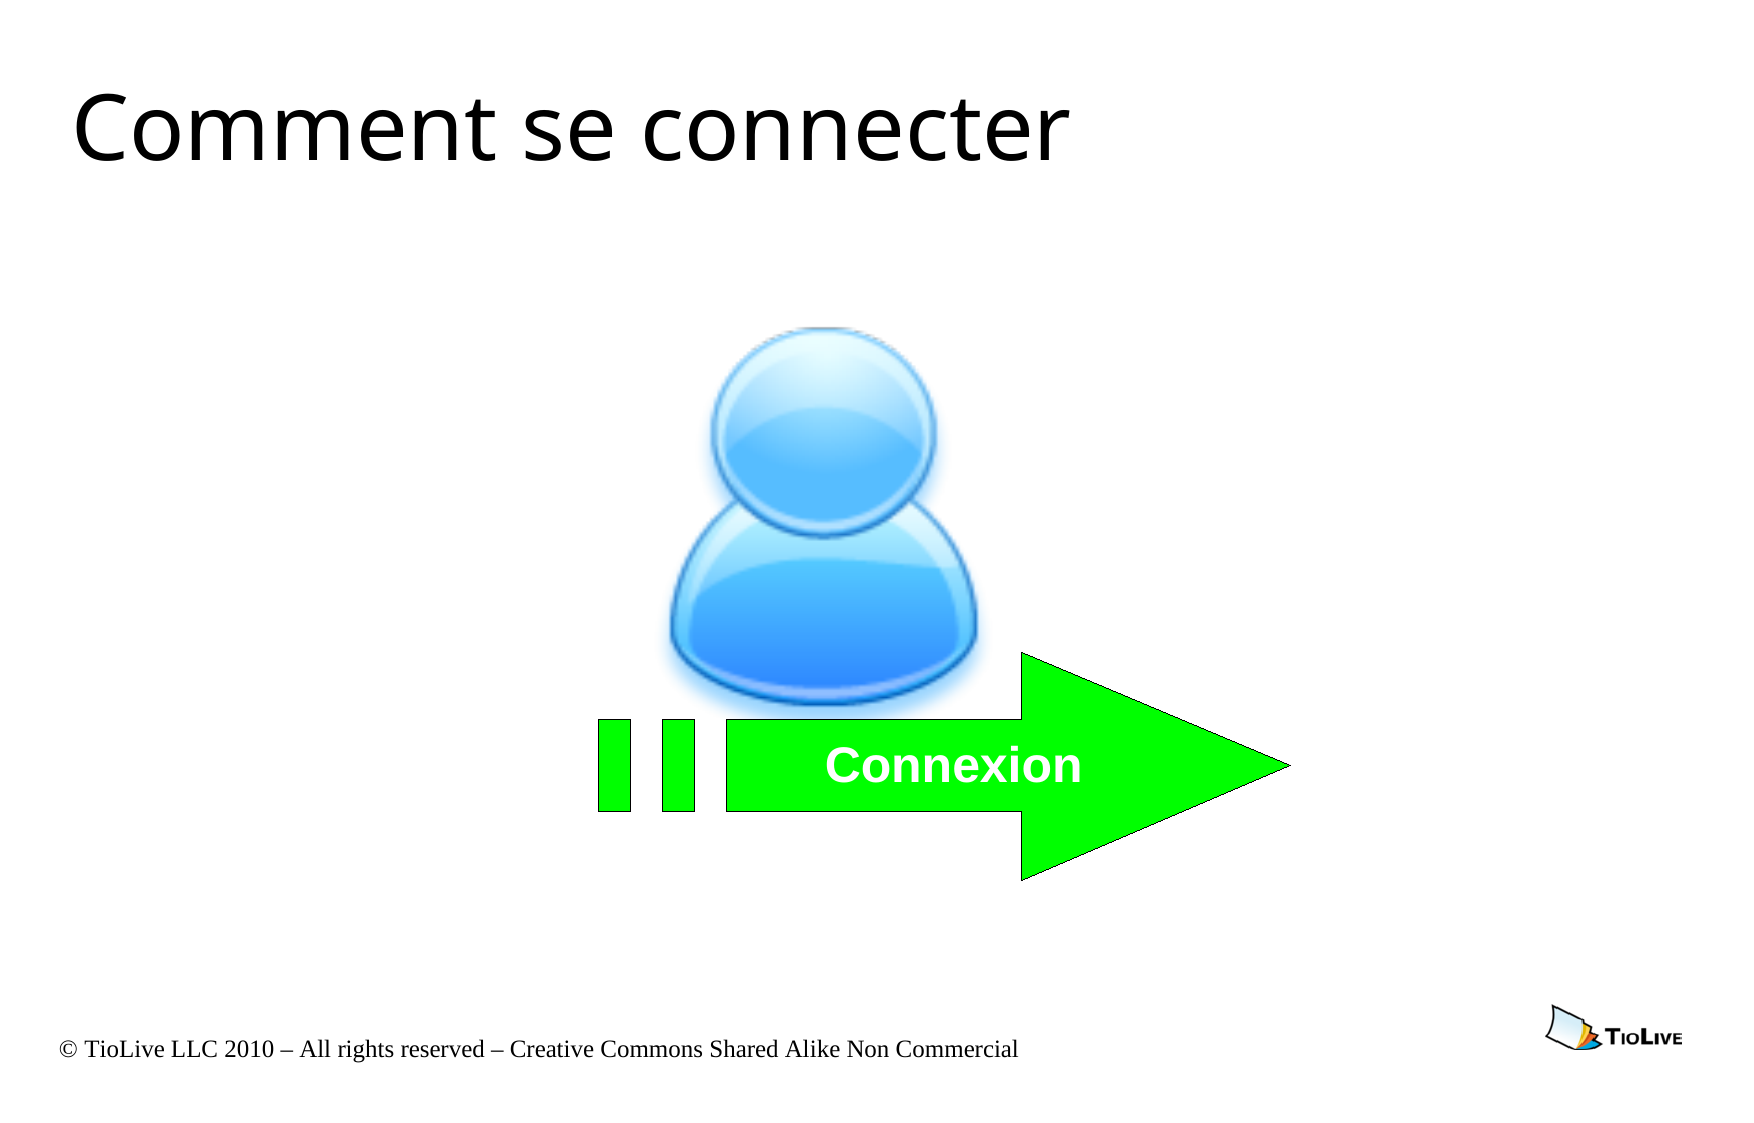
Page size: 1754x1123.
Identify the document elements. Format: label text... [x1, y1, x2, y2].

picture [590, 312, 1064, 756]
text_box Connexion [726, 652, 1291, 881]
picture [1545, 1004, 1682, 1050]
text_box Connexion [662, 719, 695, 812]
title Comment se connecter [71, 63, 1707, 187]
text_box Connexion [598, 719, 631, 812]
